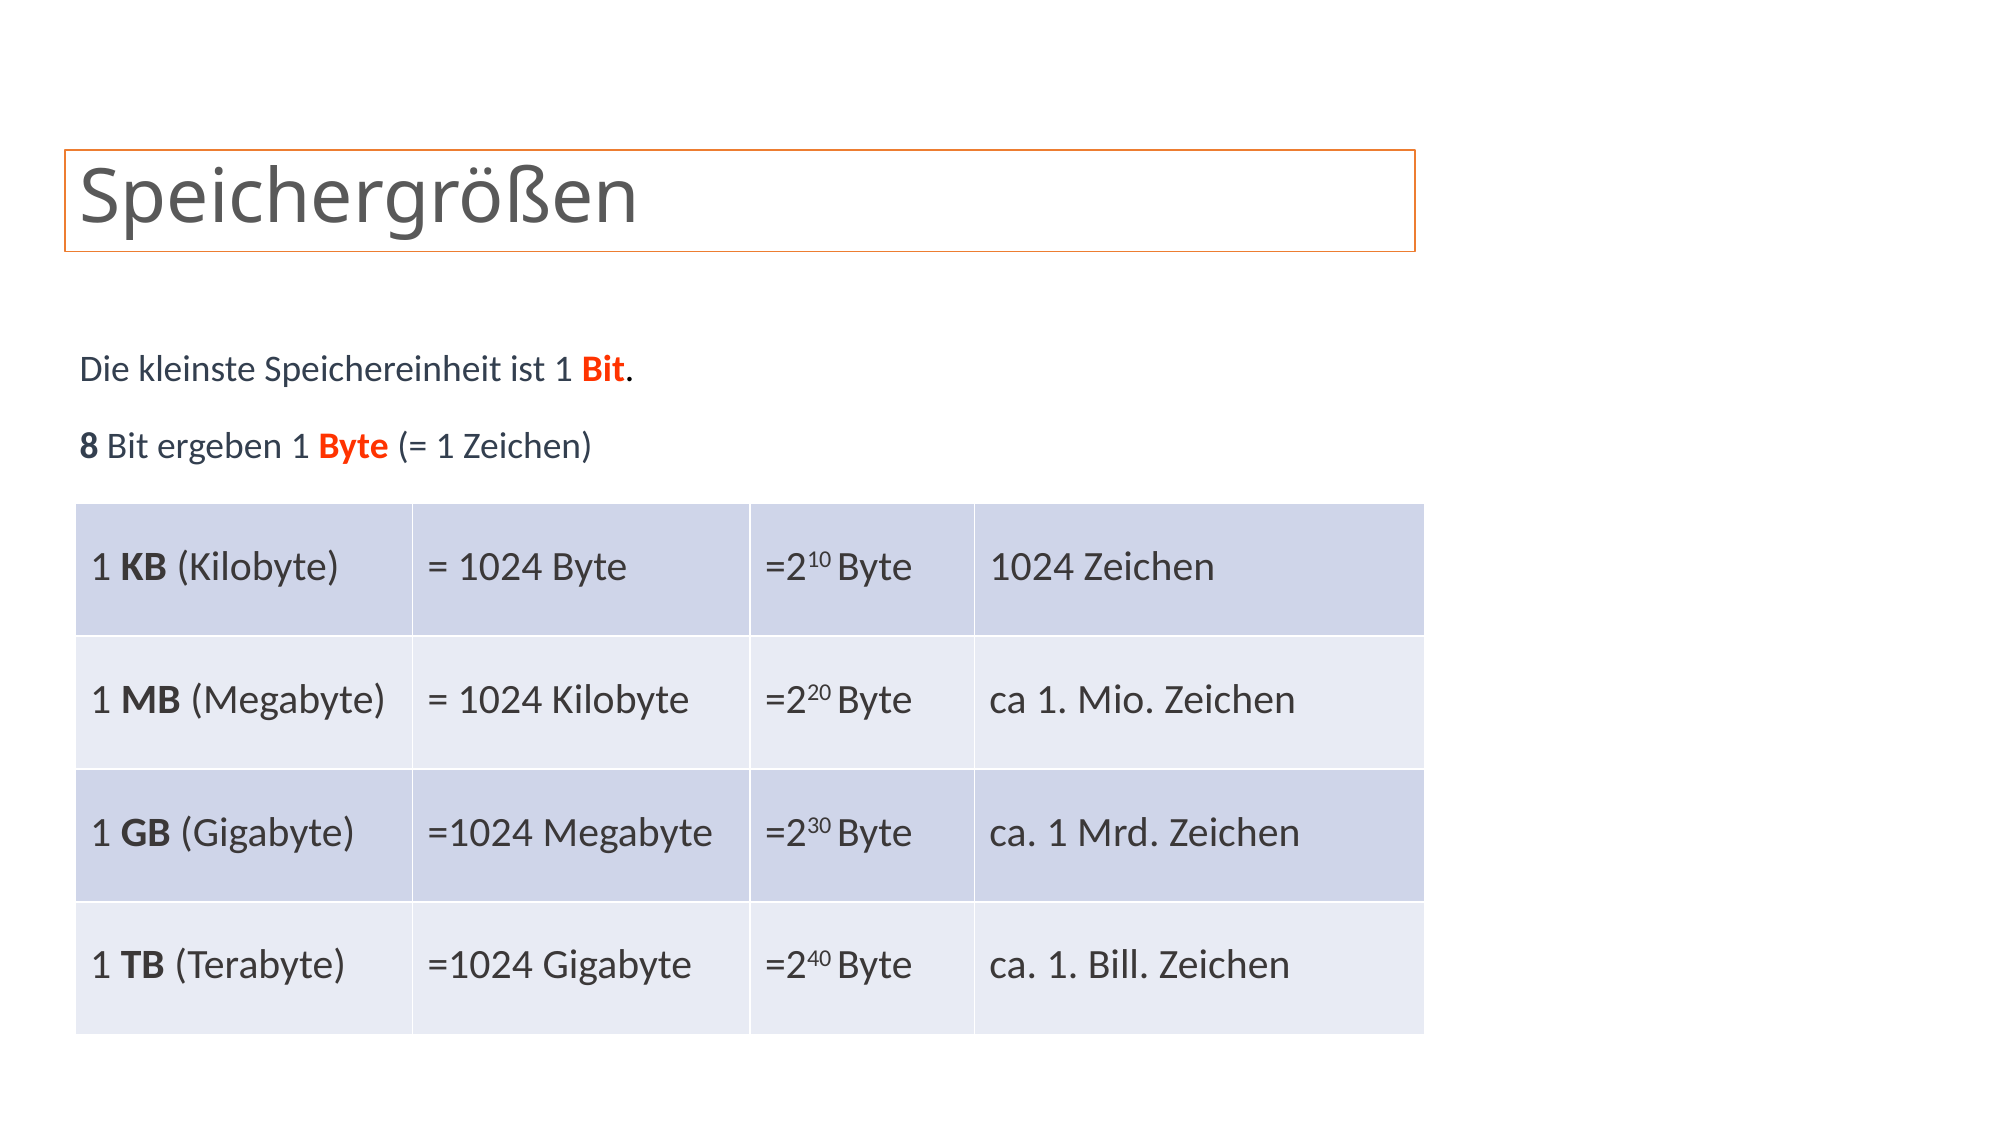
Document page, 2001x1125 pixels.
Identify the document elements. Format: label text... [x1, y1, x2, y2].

table_header =210 Byte [751, 504, 974, 635]
table_cell ca 1. Mio. Zeichen [975, 637, 1424, 768]
table_header 1024 Zeichen [975, 504, 1424, 635]
table_header = 1024 Byte [413, 504, 749, 635]
table_cell 1 GB (Gigabyte) [76, 770, 412, 901]
table_cell ca. 1 Mrd. Zeichen [975, 770, 1424, 901]
text_box Speichergrößen [64, 150, 1415, 252]
table_cell 1 TB (Terabyte) [76, 903, 412, 1034]
table_cell ca. 1. Bill. Zeichen [975, 903, 1424, 1034]
table_cell =220 Byte [751, 637, 974, 768]
table_cell =240 Byte [751, 903, 974, 1034]
table_header 1 KB (Kilobyte) [76, 504, 412, 635]
text_box Die kleinste Speichereinheit ist 1 Bit. 8 Bit ergeben 1 Byte (= 1 Zeichen) [64, 337, 1365, 474]
table_cell 1 MB (Megabyte) [76, 637, 412, 768]
table_cell =1024 Megabyte [413, 770, 749, 901]
table_cell =1024 Gigabyte [413, 903, 749, 1034]
table_cell = 1024 Kilobyte [413, 637, 749, 768]
table_cell =230 Byte [751, 770, 974, 901]
